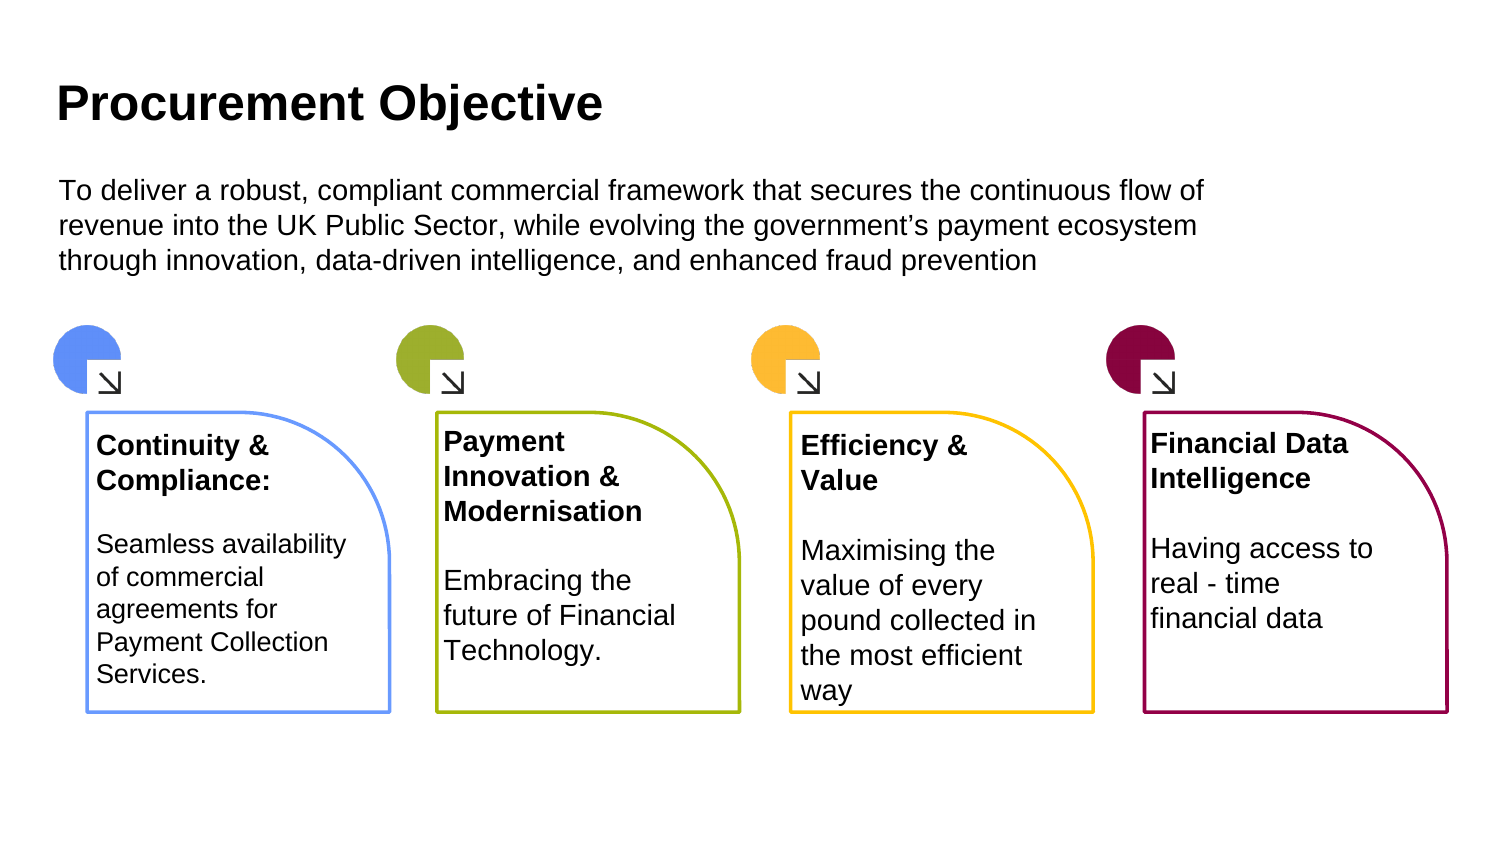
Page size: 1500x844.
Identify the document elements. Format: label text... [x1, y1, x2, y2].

title Financial Data Intelligence Having access to real - time financial data [1150, 424, 1389, 697]
title Payment Innovation & Modernisation Embracing the future of Financial Technology. [443, 421, 707, 694]
title Efficiency & Value Maximising the value of every pound collected in the most efficient way [800, 426, 1039, 717]
title Continuity & Compliance: Seamless availability of commercial agreements for Payment Collection Services. [96, 426, 360, 694]
title Procurement Objective [56, 70, 1299, 172]
title To deliver a robust, compliant commercial framework that secures the continuous flow of revenue into the UK Public Sector, while evolving the government’s payment ecosystem through innovation, data-driven intelligence, and enhanced fraud prevention [58, 171, 1301, 234]
